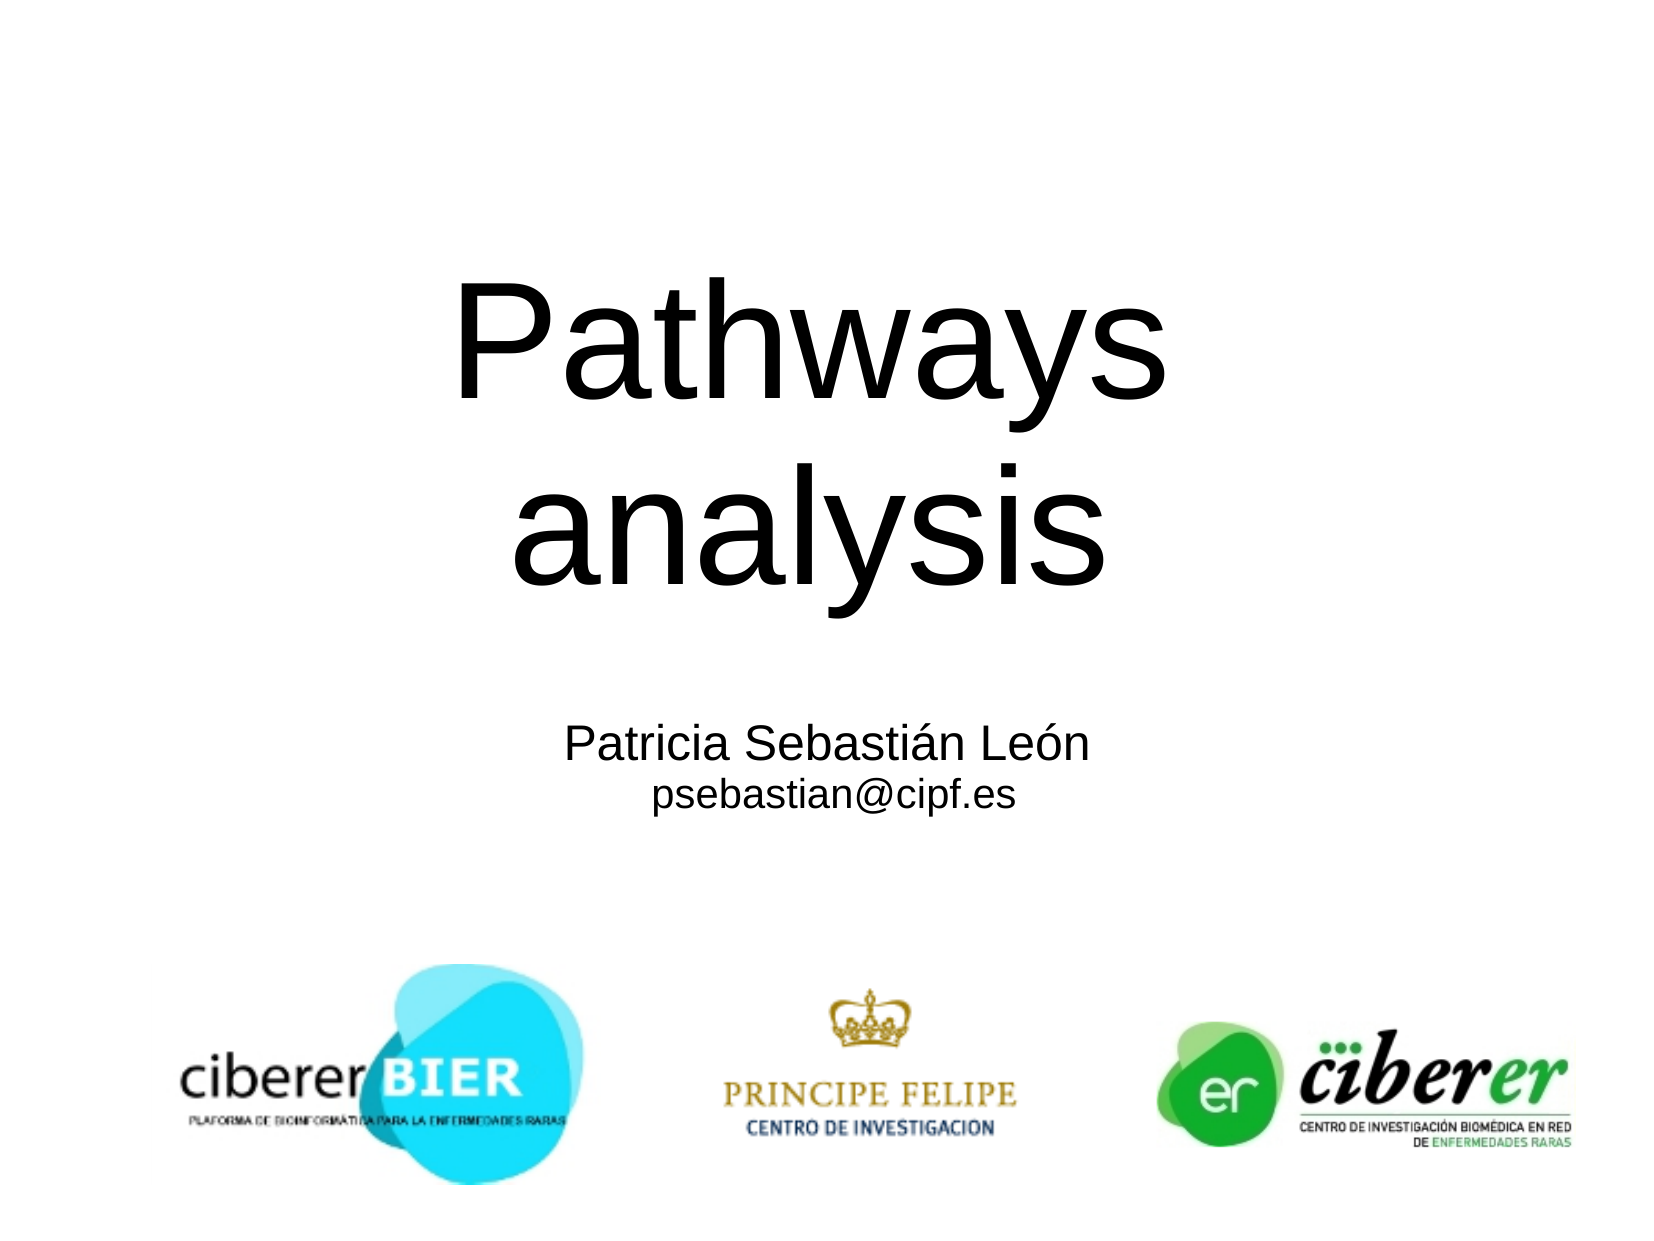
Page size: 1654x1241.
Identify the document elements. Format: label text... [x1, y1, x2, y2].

text_box Patricia Sebastián León psebastian@cipf.es [0, 707, 1654, 826]
picture [150, 964, 601, 1186]
text_box Pathways analysis [120, 240, 1501, 628]
picture [720, 987, 1021, 1141]
picture [1143, 1008, 1576, 1156]
